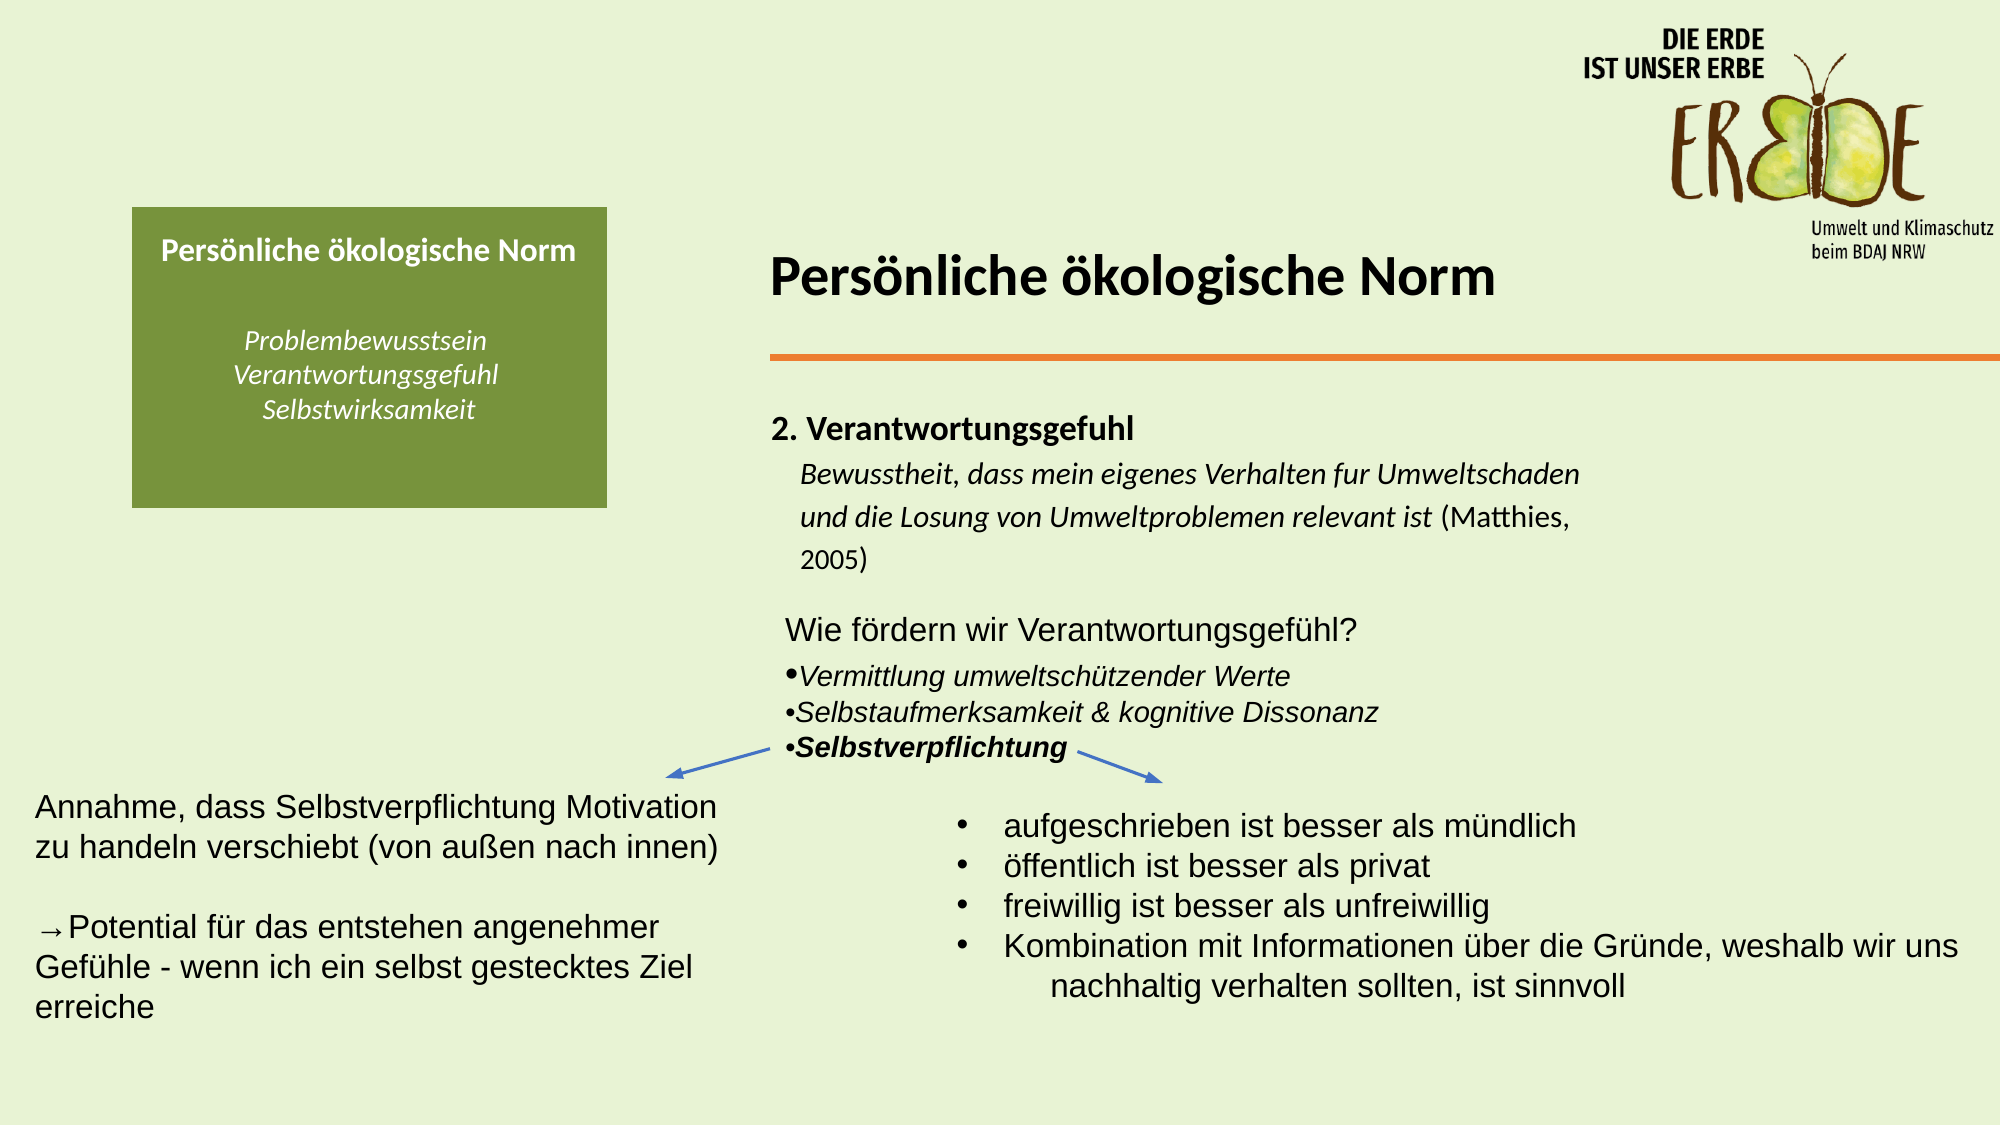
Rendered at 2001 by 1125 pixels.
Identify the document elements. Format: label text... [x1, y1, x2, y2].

text_box Bewusstheit, dass mein eigenes Verhalten fur Umweltschaden und die Losung von Umweltproblemen relevant ist (Matthies, 2005) [800, 448, 1593, 564]
text_box Annahme, dass Selbstverpflichtung Motivation zu handeln verschiebt (von außen nach innen) →Potential für das entstehen angenehmer Gefühle - wenn ich ein selbst gestecktes Ziel erreiche [19, 777, 771, 1036]
text_box Persönliche ökologische Norm Problembewusstsein Verantwortungsgefuhl Selbstwirksamkeit [132, 207, 607, 508]
text_box aufgeschrieben ist besser als mündlich öffentlich ist besser als privat freiwillig ist besser als unfreiwillig Kombination mit Informationen über die Gründe, weshalb wir uns nachhaltig verhalten sollten, ist sinnvoll [941, 796, 2000, 1014]
text_box Wie fördern wir Verantwortungsgefühl? •Vermittlung umweltschützender Werte •Selbstaufmerksamkeit & kognitive Dissonanz •Selbstverpflichtung [770, 601, 1899, 778]
text_box 2. Verantwortungsgefuhl [771, 404, 1134, 436]
text_box Persönliche ökologische Norm [755, 245, 2000, 318]
